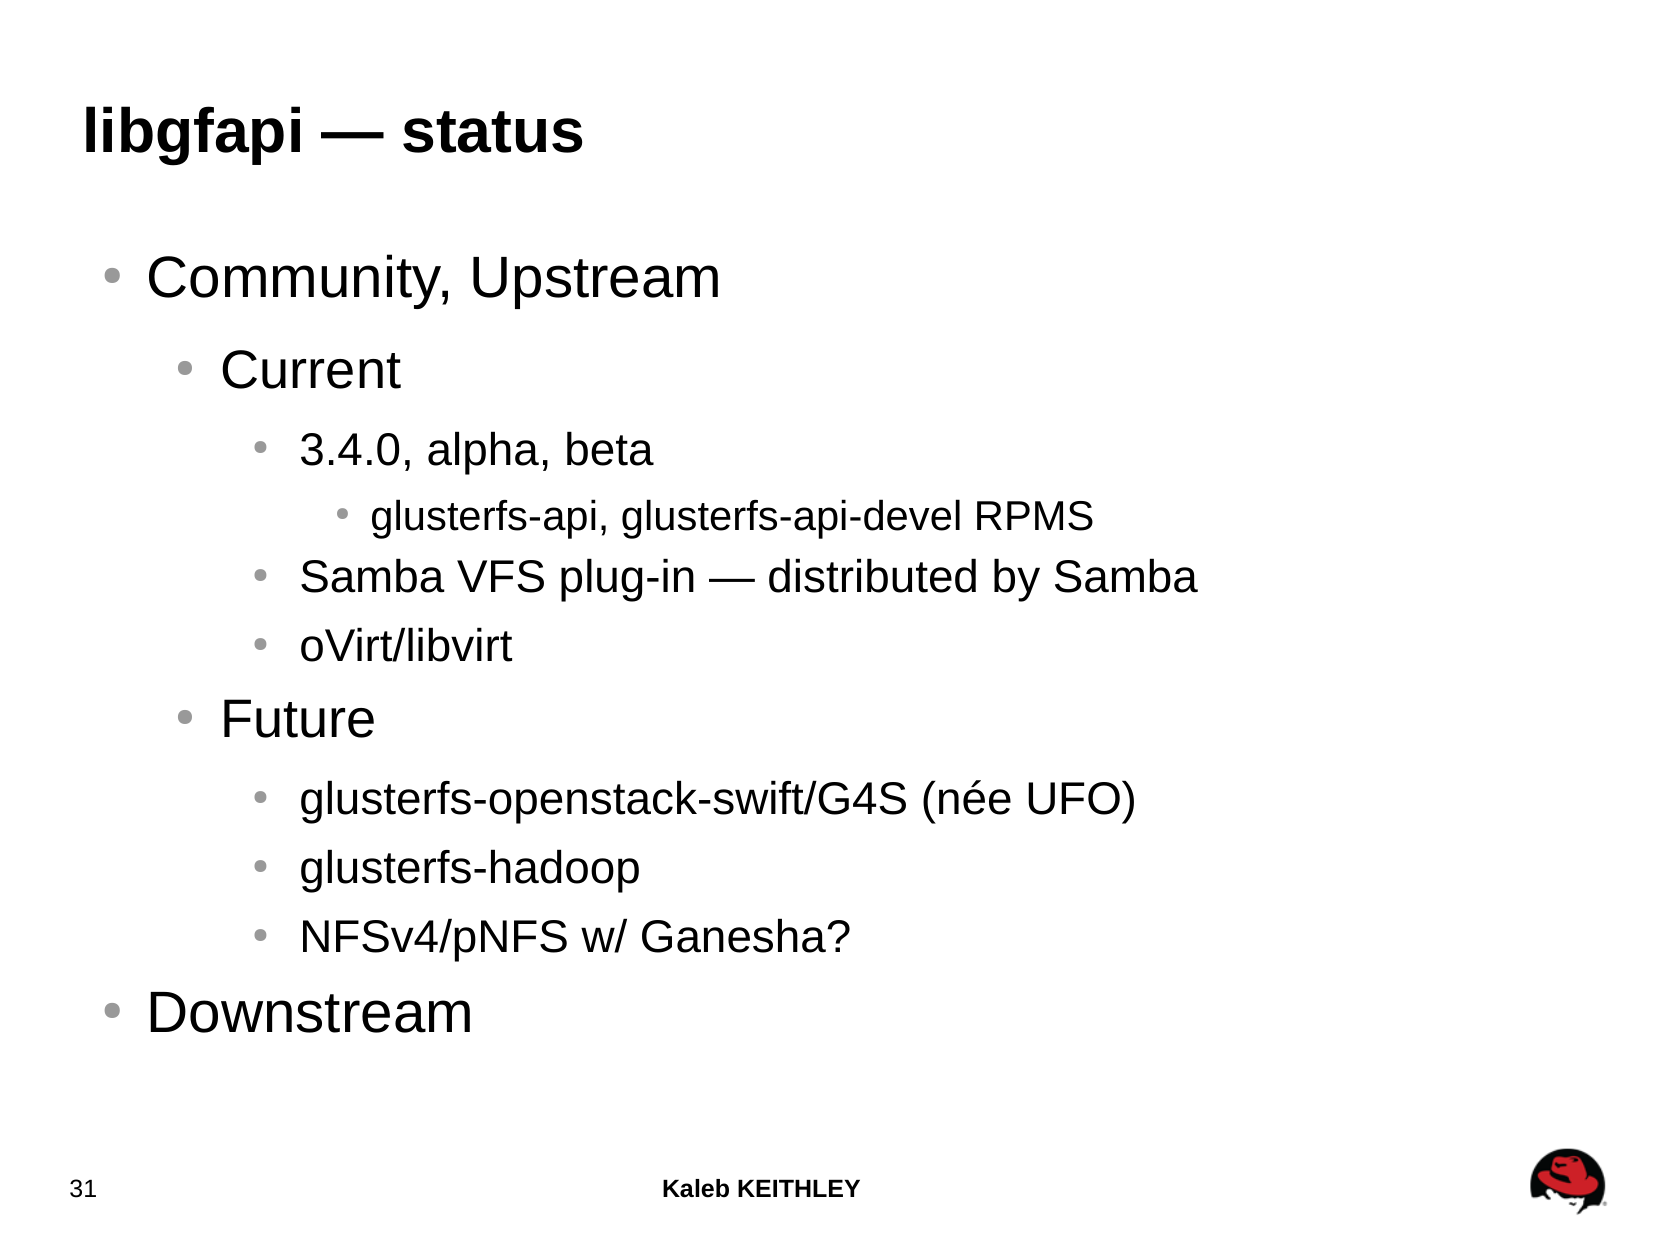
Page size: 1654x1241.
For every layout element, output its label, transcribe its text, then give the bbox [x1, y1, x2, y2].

picture [1529, 1146, 1613, 1224]
title libgfapi — status [82, 37, 1571, 226]
list Community, Upstream Current 3.4.0, alpha, beta glusterfs-api, glusterfs-api-devel RPMS Samba VFS plug-in — distributed by Samba oVirt/libvirt Future glusterfs-openstack-swift/G4S (née UFO) glusterfs-hadoop NFSv4/pNFS w/ Ganesha? Downstream [86, 244, 1576, 1045]
